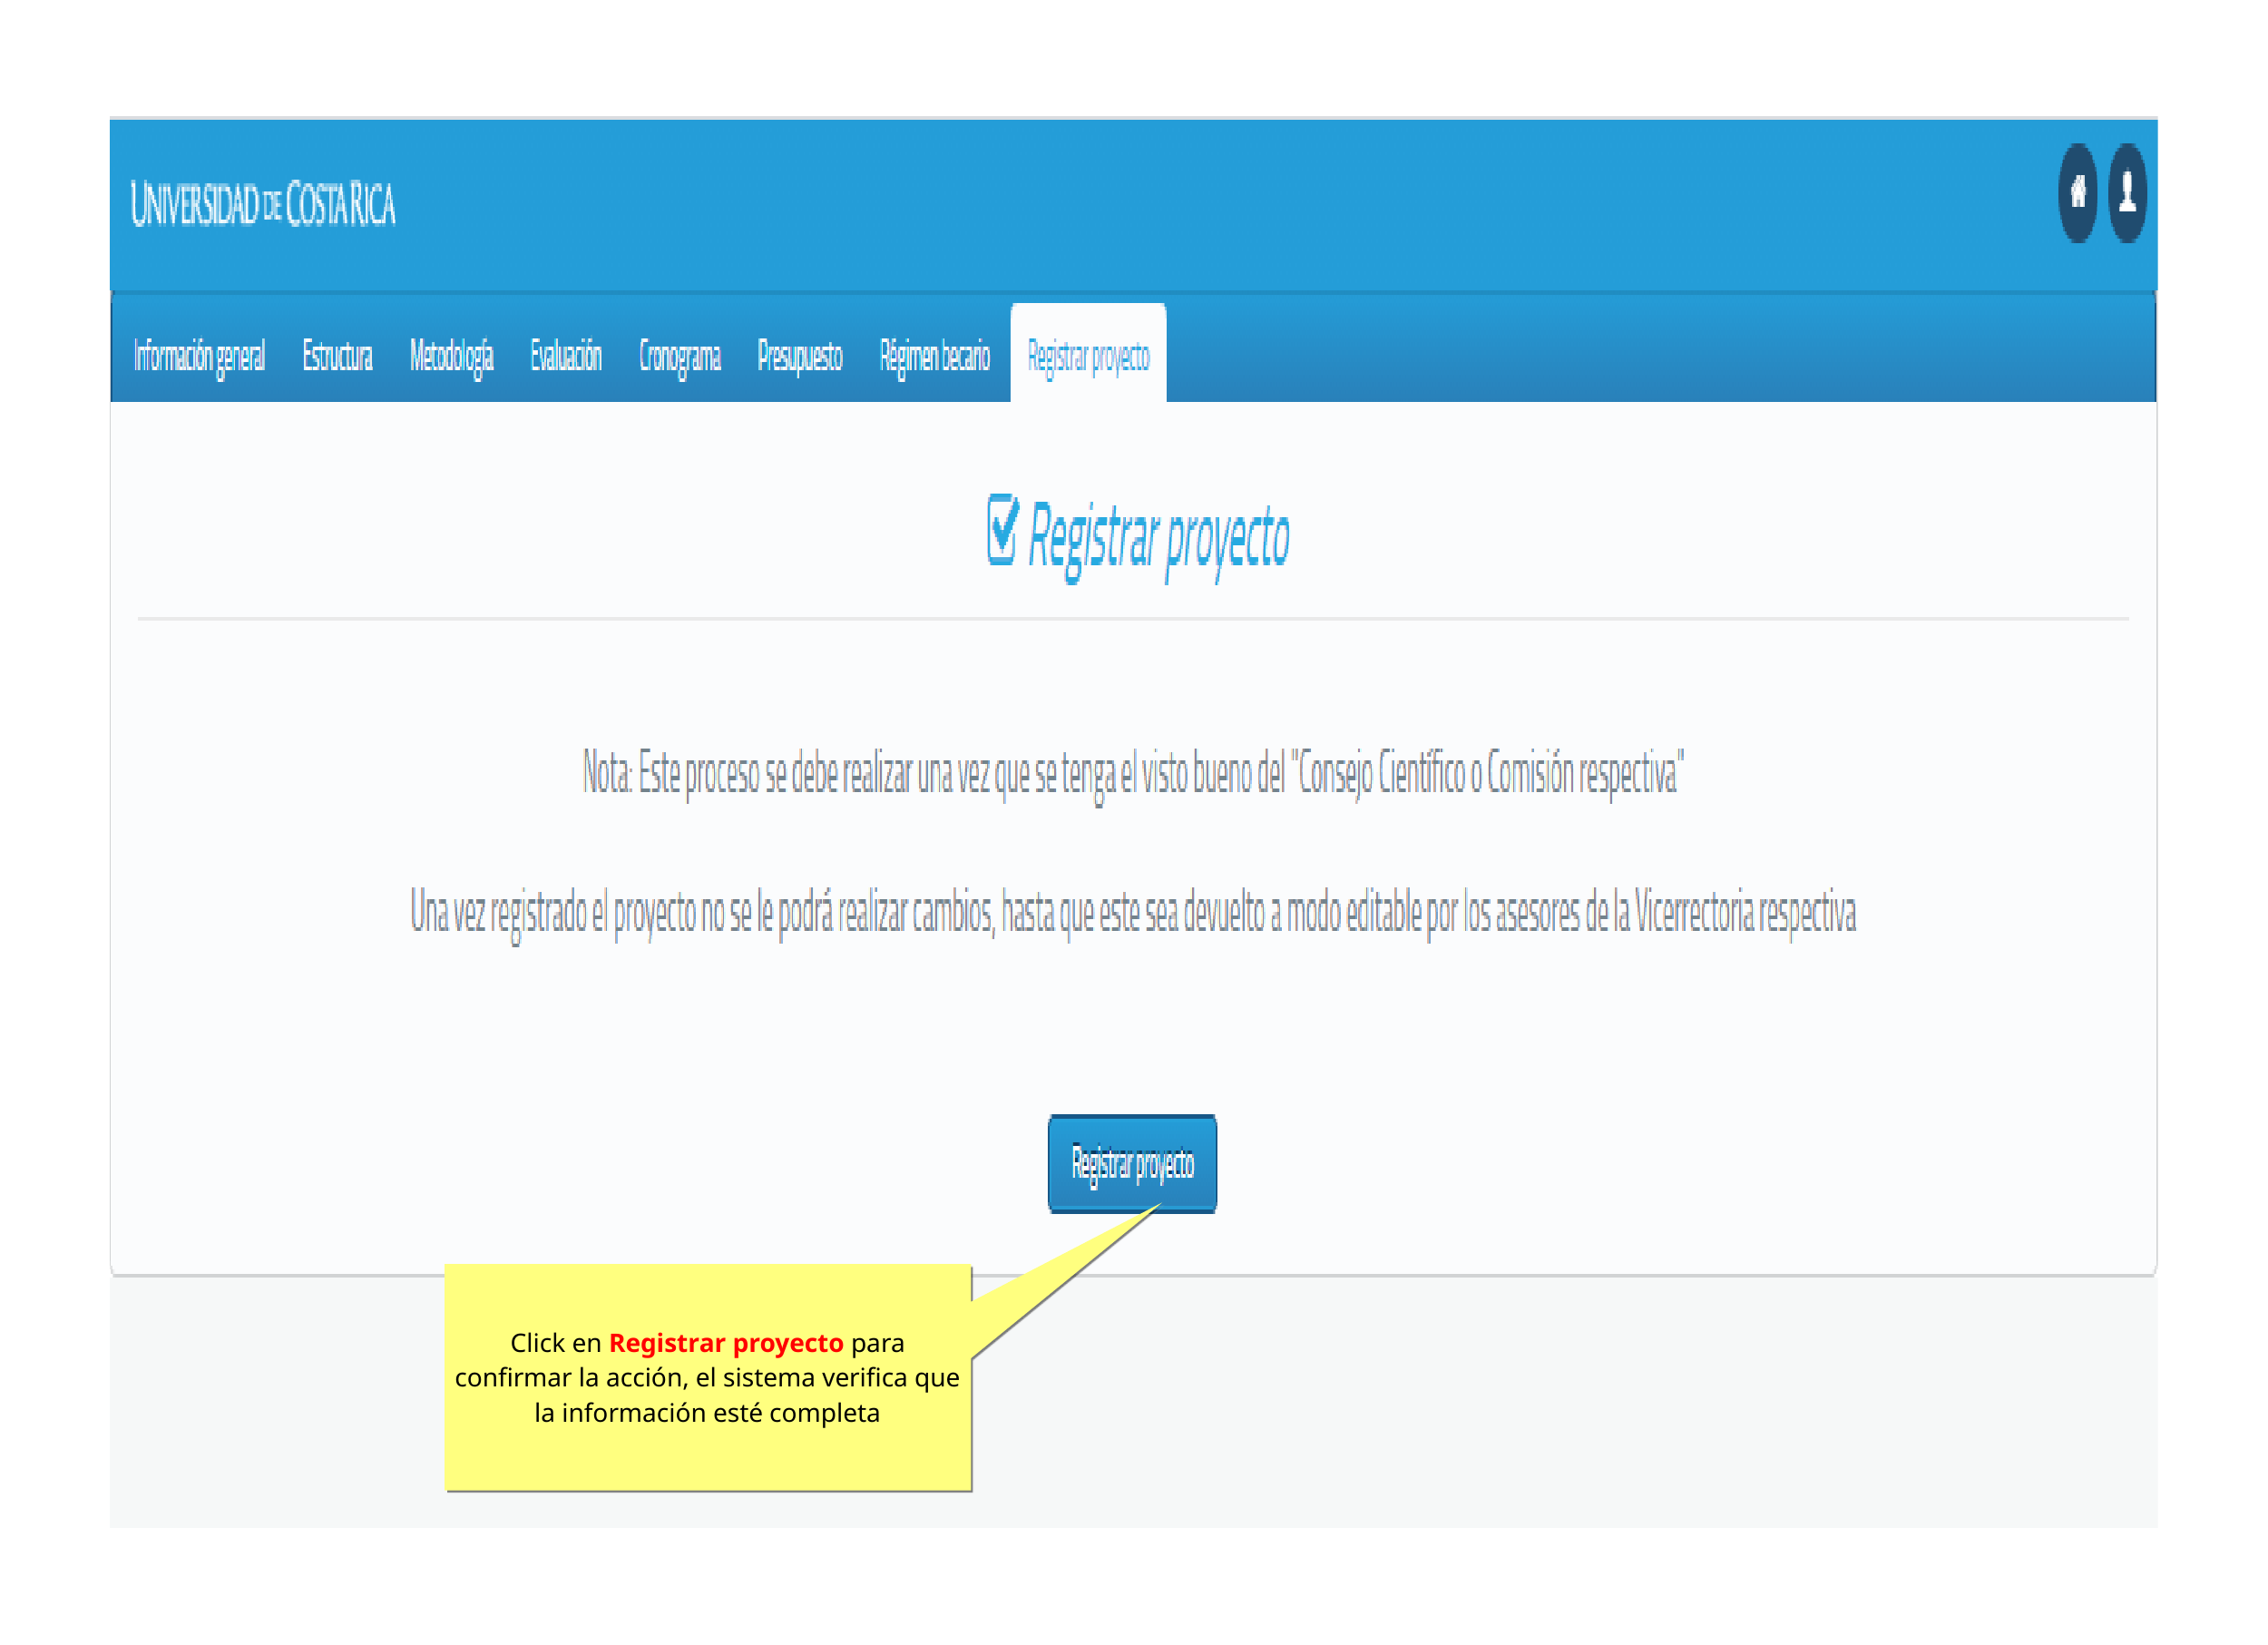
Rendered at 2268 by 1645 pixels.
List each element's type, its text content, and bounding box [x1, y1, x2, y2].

text_box Click en Registrar proyecto para confirmar la acción, el sistema verifica que la información esté completa [445, 1202, 1163, 1491]
picture [110, 116, 2158, 1528]
